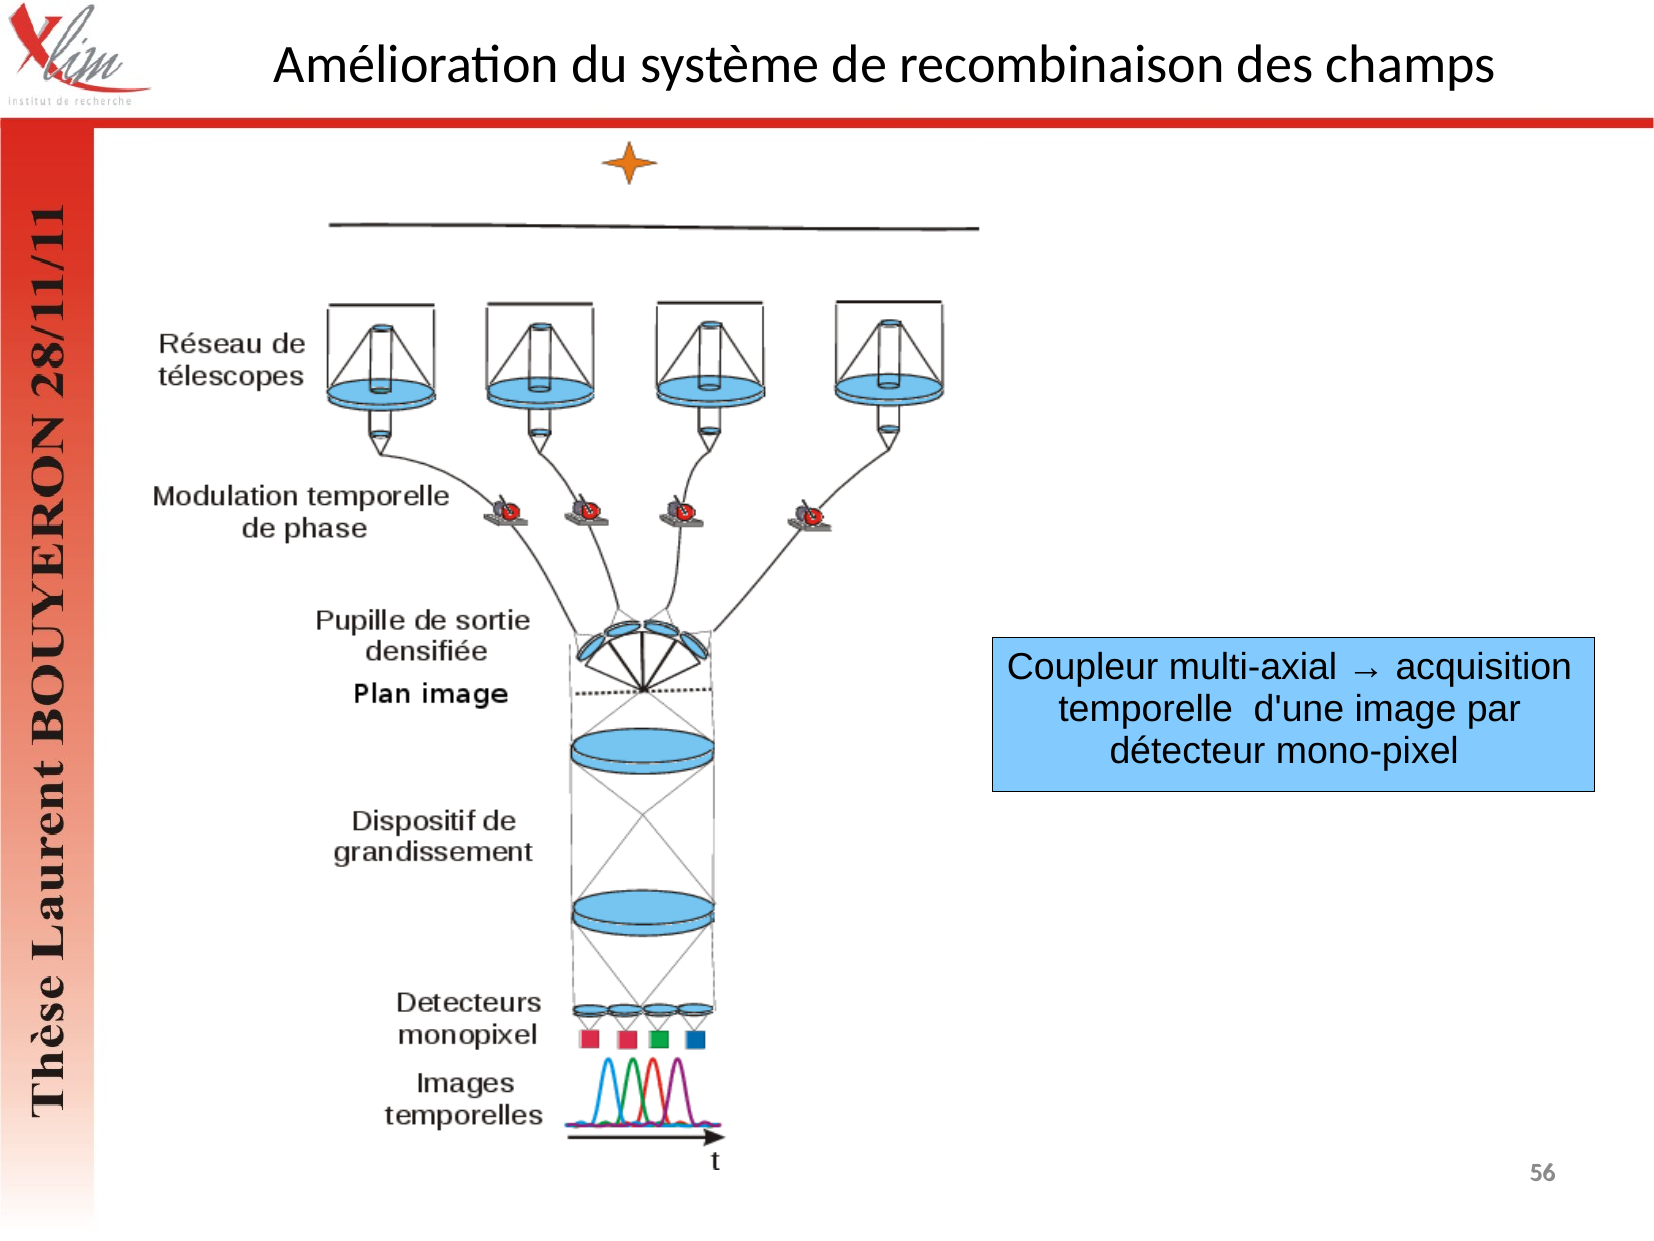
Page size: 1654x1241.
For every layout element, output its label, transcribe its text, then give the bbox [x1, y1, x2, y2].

text_box Amélioration du système de recombinaison des champs [141, 0, 1630, 130]
picture [0, 0, 1654, 1241]
text_box Coupleur multi-axial → acquisition temporelle d'une image par détecteur mono-pixel [992, 637, 1595, 792]
text_box <numéro> [1185, 1129, 1571, 1213]
